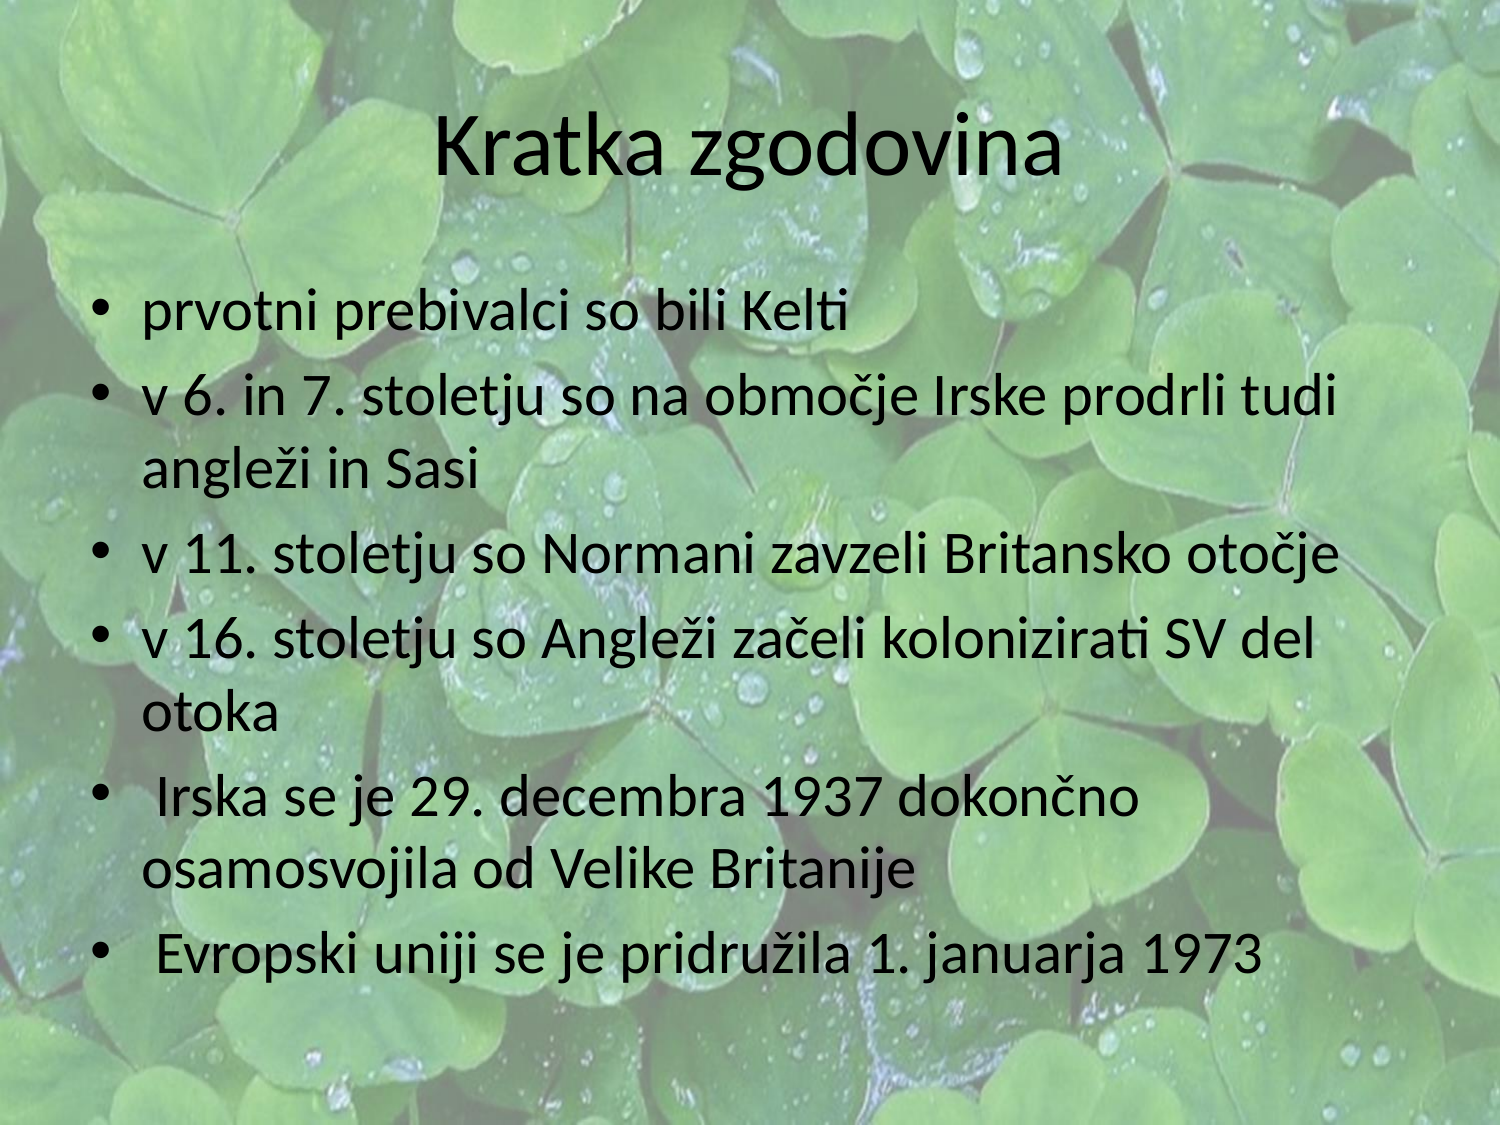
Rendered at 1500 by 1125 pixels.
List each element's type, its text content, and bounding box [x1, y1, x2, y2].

title Kratka zgodovina [75, 45, 1425, 233]
list prvotni prebivalci so bili Kelti v 6. in 7. stoletju so na območje Irske prodrli tudi angleži in Sasi v 11. stoletju so Normani zavzeli Britansko otočje v 16. stoletju so Angleži začeli kolonizirati SV del otoka Irska se je 29. decembra 1937 dokončno osamosvojila od Velike Britanije Evropski uniji se je pridružila 1. januarja 1973 [75, 262, 1425, 1005]
picture [0, 0, 1500, 1125]
